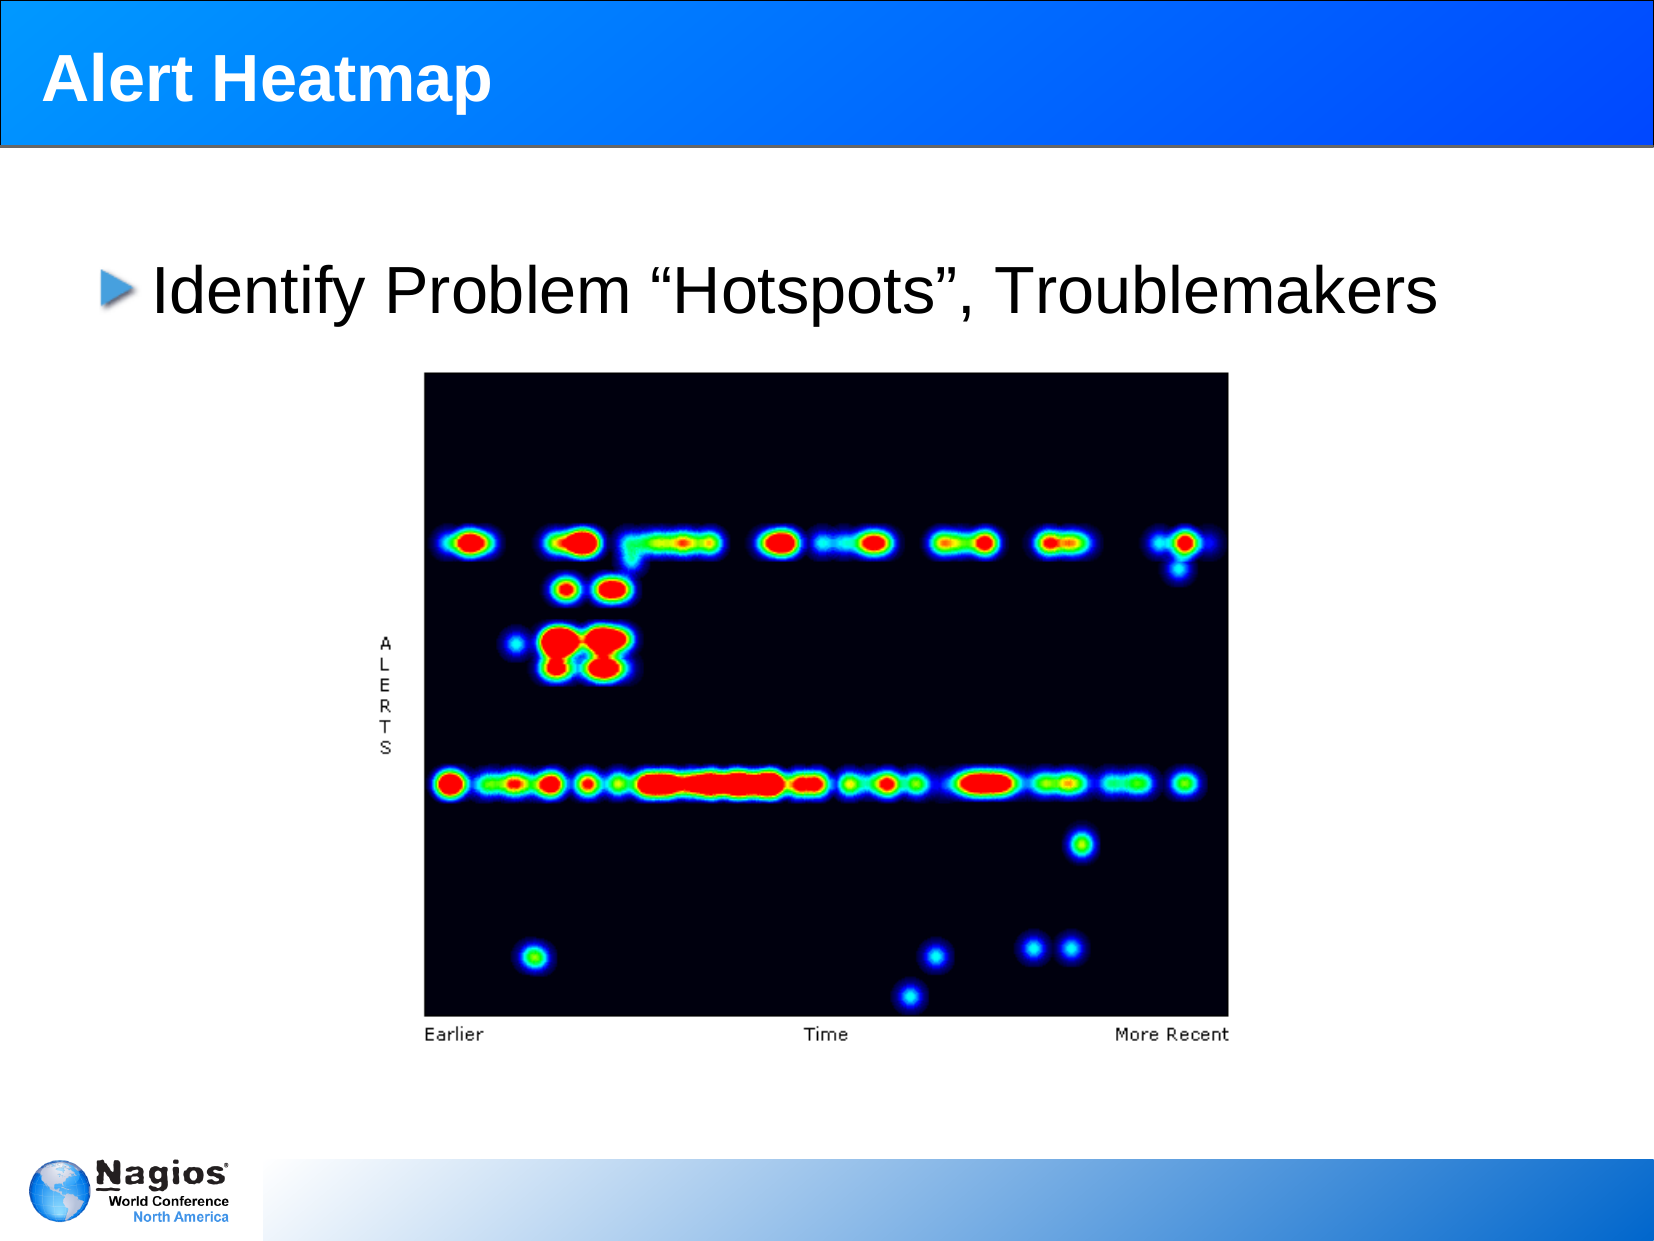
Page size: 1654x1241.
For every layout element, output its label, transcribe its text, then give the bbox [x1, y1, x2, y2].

list Identify Problem “Hotspots”, Troublemakers [80, 253, 1569, 1058]
picture [370, 360, 1248, 1065]
title Alert Heatmap [41, 36, 1248, 120]
picture [29, 1159, 229, 1235]
